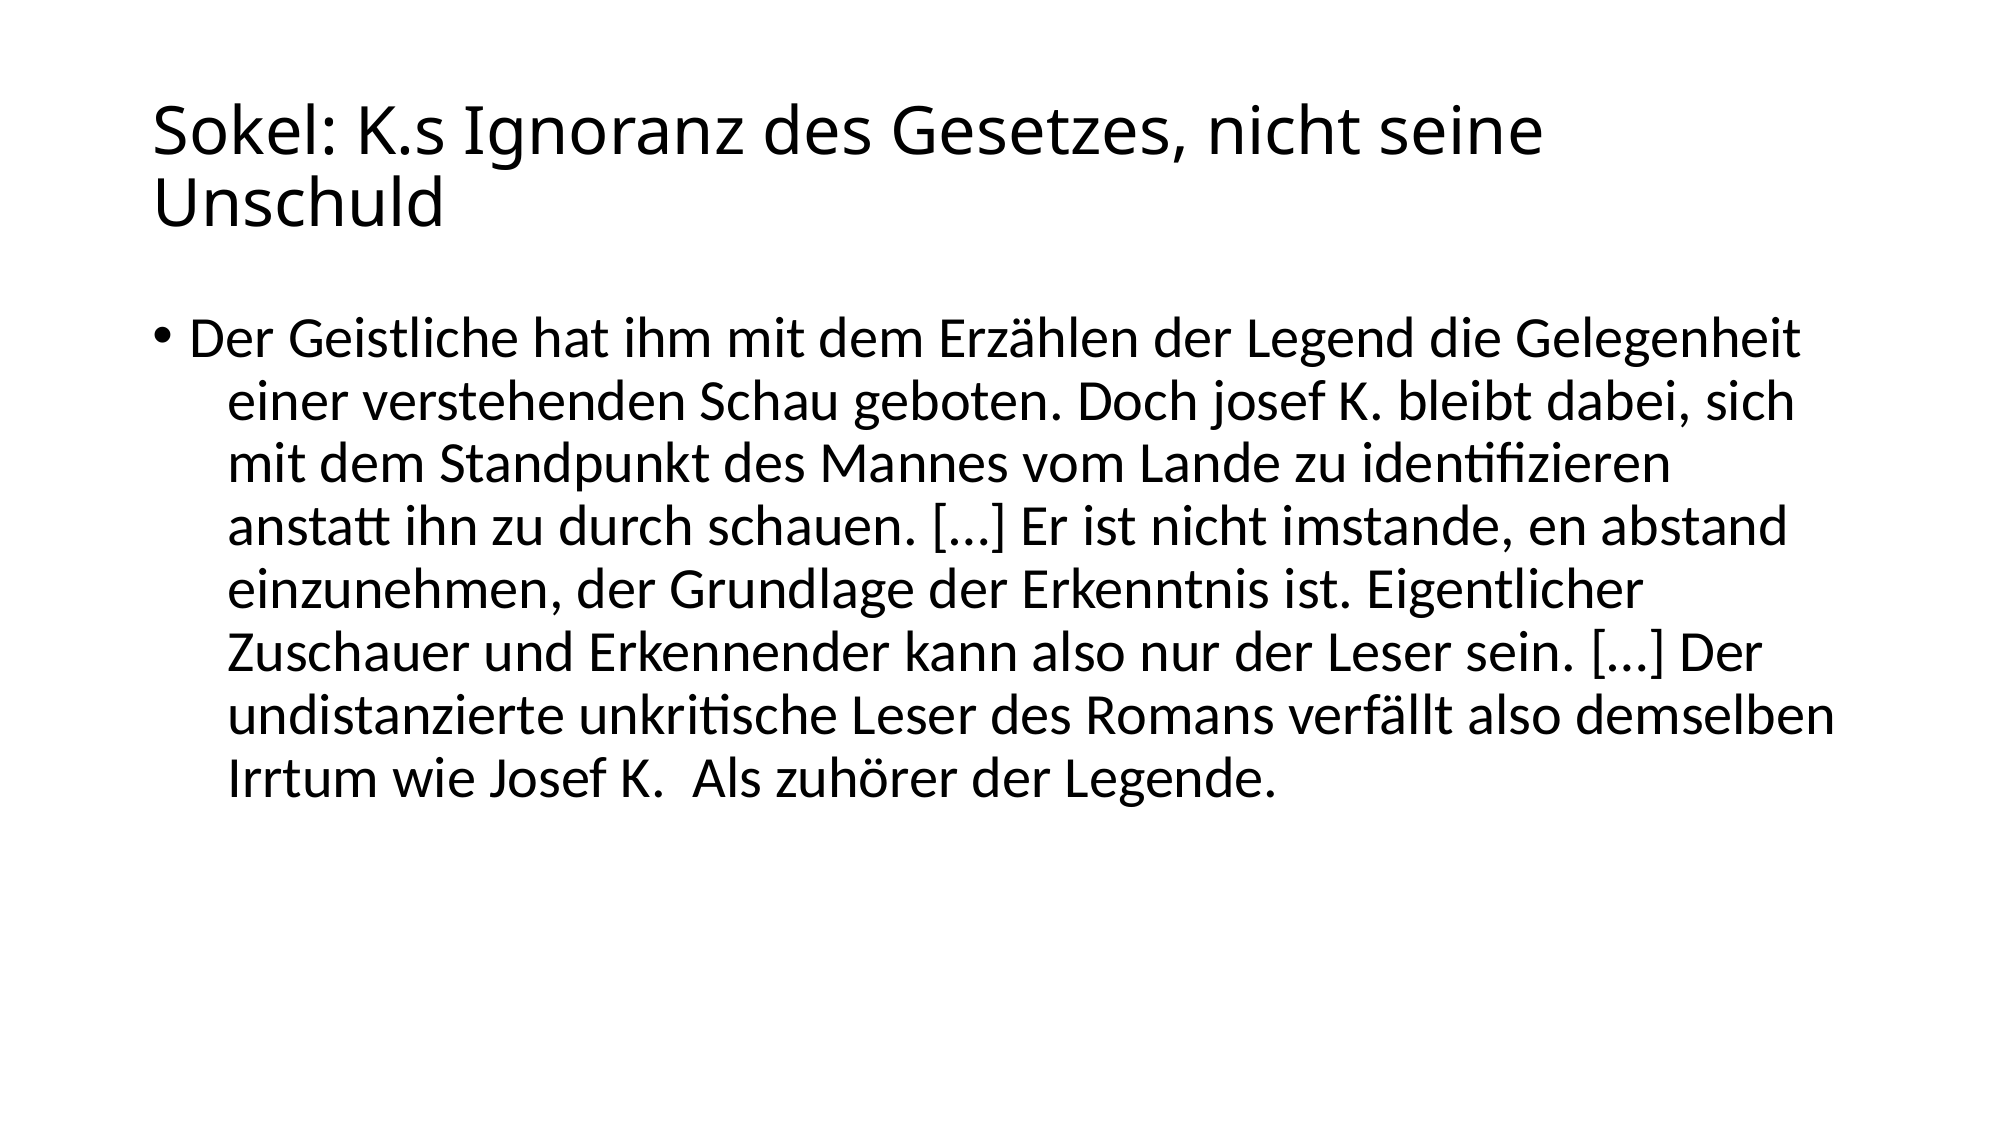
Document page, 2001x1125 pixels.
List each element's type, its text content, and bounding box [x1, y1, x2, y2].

title Sokel: K.s Ignoranz des Gesetzes, nicht seine Unschuld [137, 59, 1863, 278]
list Der Geistliche hat ihm mit dem Erzählen der Legend die Gelegenheit einer verstehenden Schau geboten. Doch josef K. bleibt dabei, sich mit dem Standpunkt des Mannes vom Lande zu identifizieren anstatt ihn zu durch schauen. […] Er ist nicht imstande, en abstand einzunehmen, der Grundlage der Erkenntnis ist. Eigentlicher Zuschauer und Erkennender kann also nur der Leser sein. […] Der undistanzierte unkritische Leser des Romans verfällt also demselben Irrtum wie Josef K. Als zuhörer der Legende. [137, 299, 1863, 1014]
